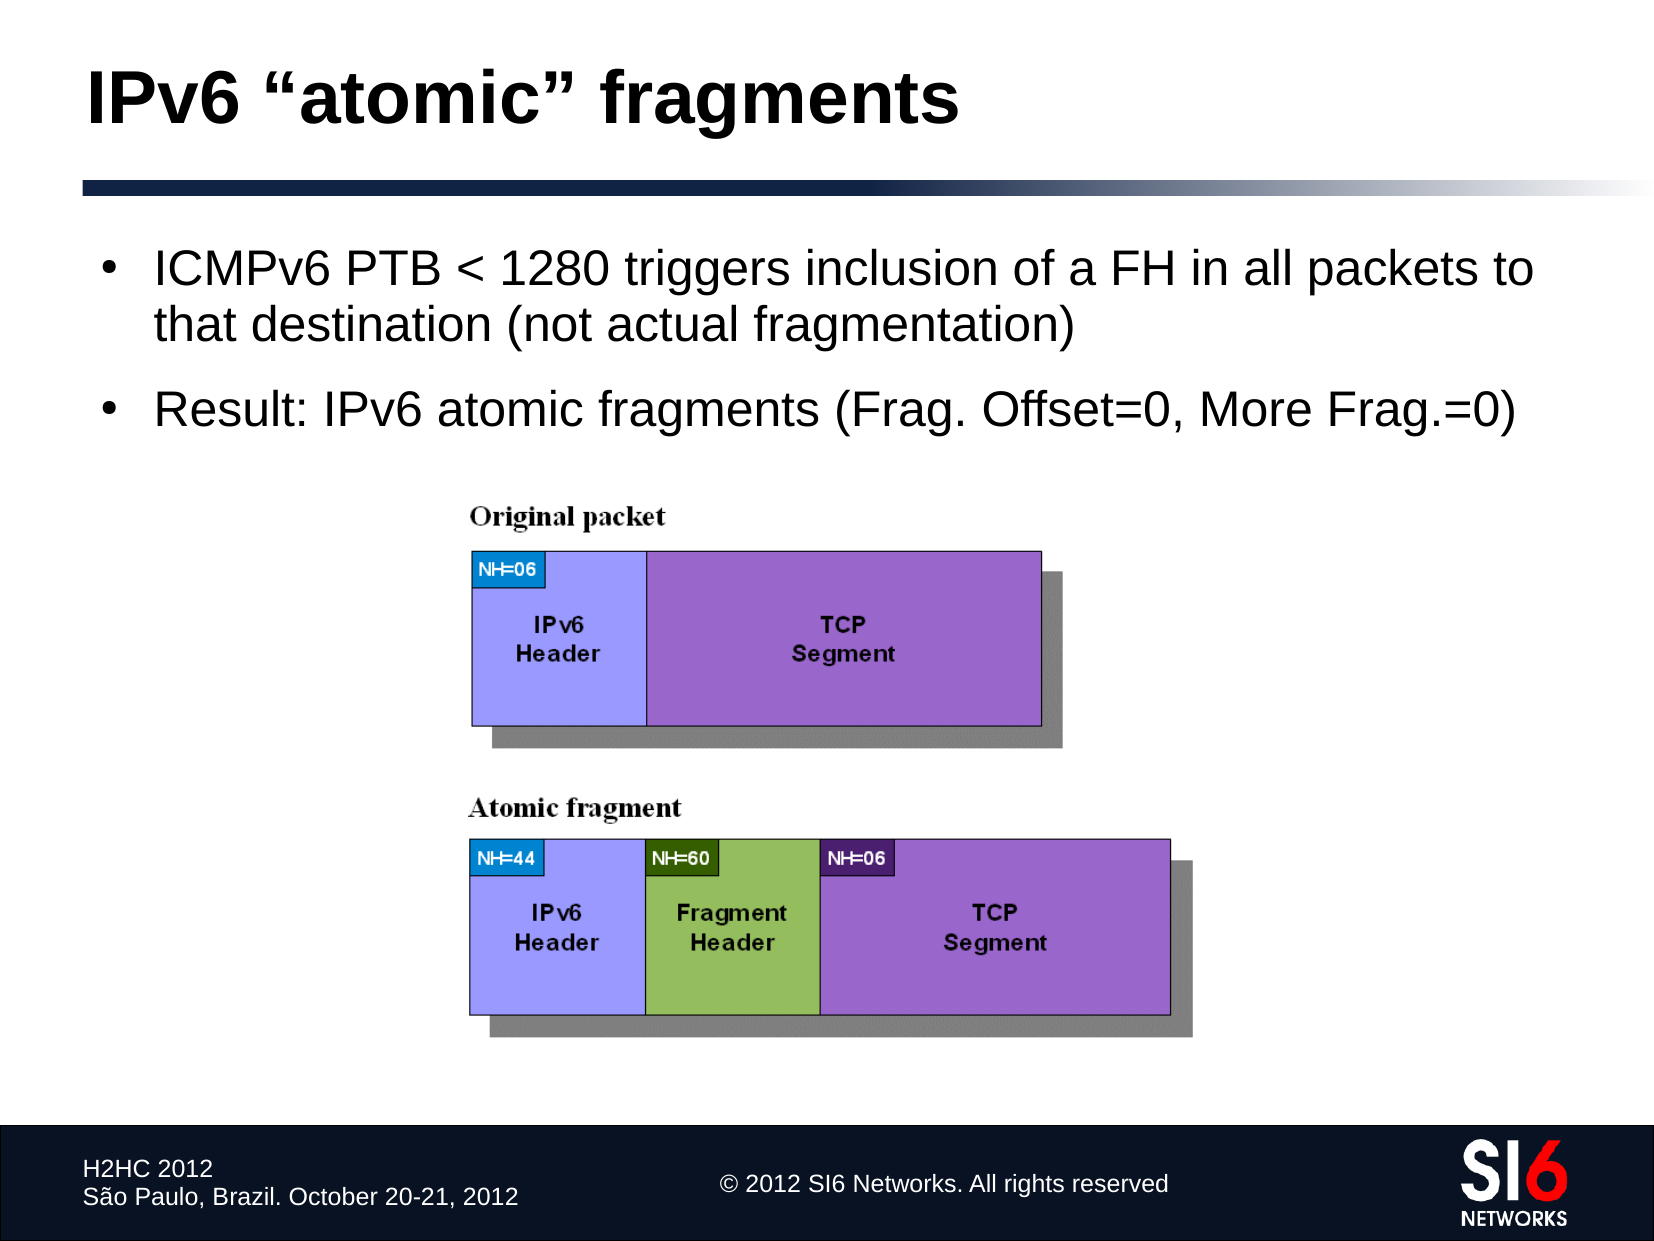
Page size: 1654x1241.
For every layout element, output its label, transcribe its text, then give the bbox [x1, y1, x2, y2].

picture [459, 504, 1210, 1050]
picture [1461, 1139, 1567, 1226]
list ICMPv6 PTB < 1280 triggers inclusion of a FH in all packets to that destination (not actual fragmentation) Result: IPv6 atomic fragments (Frag. Offset=0, More Frag.=0) [82, 240, 1571, 1059]
title IPv6 “atomic” fragments [86, 30, 1576, 166]
